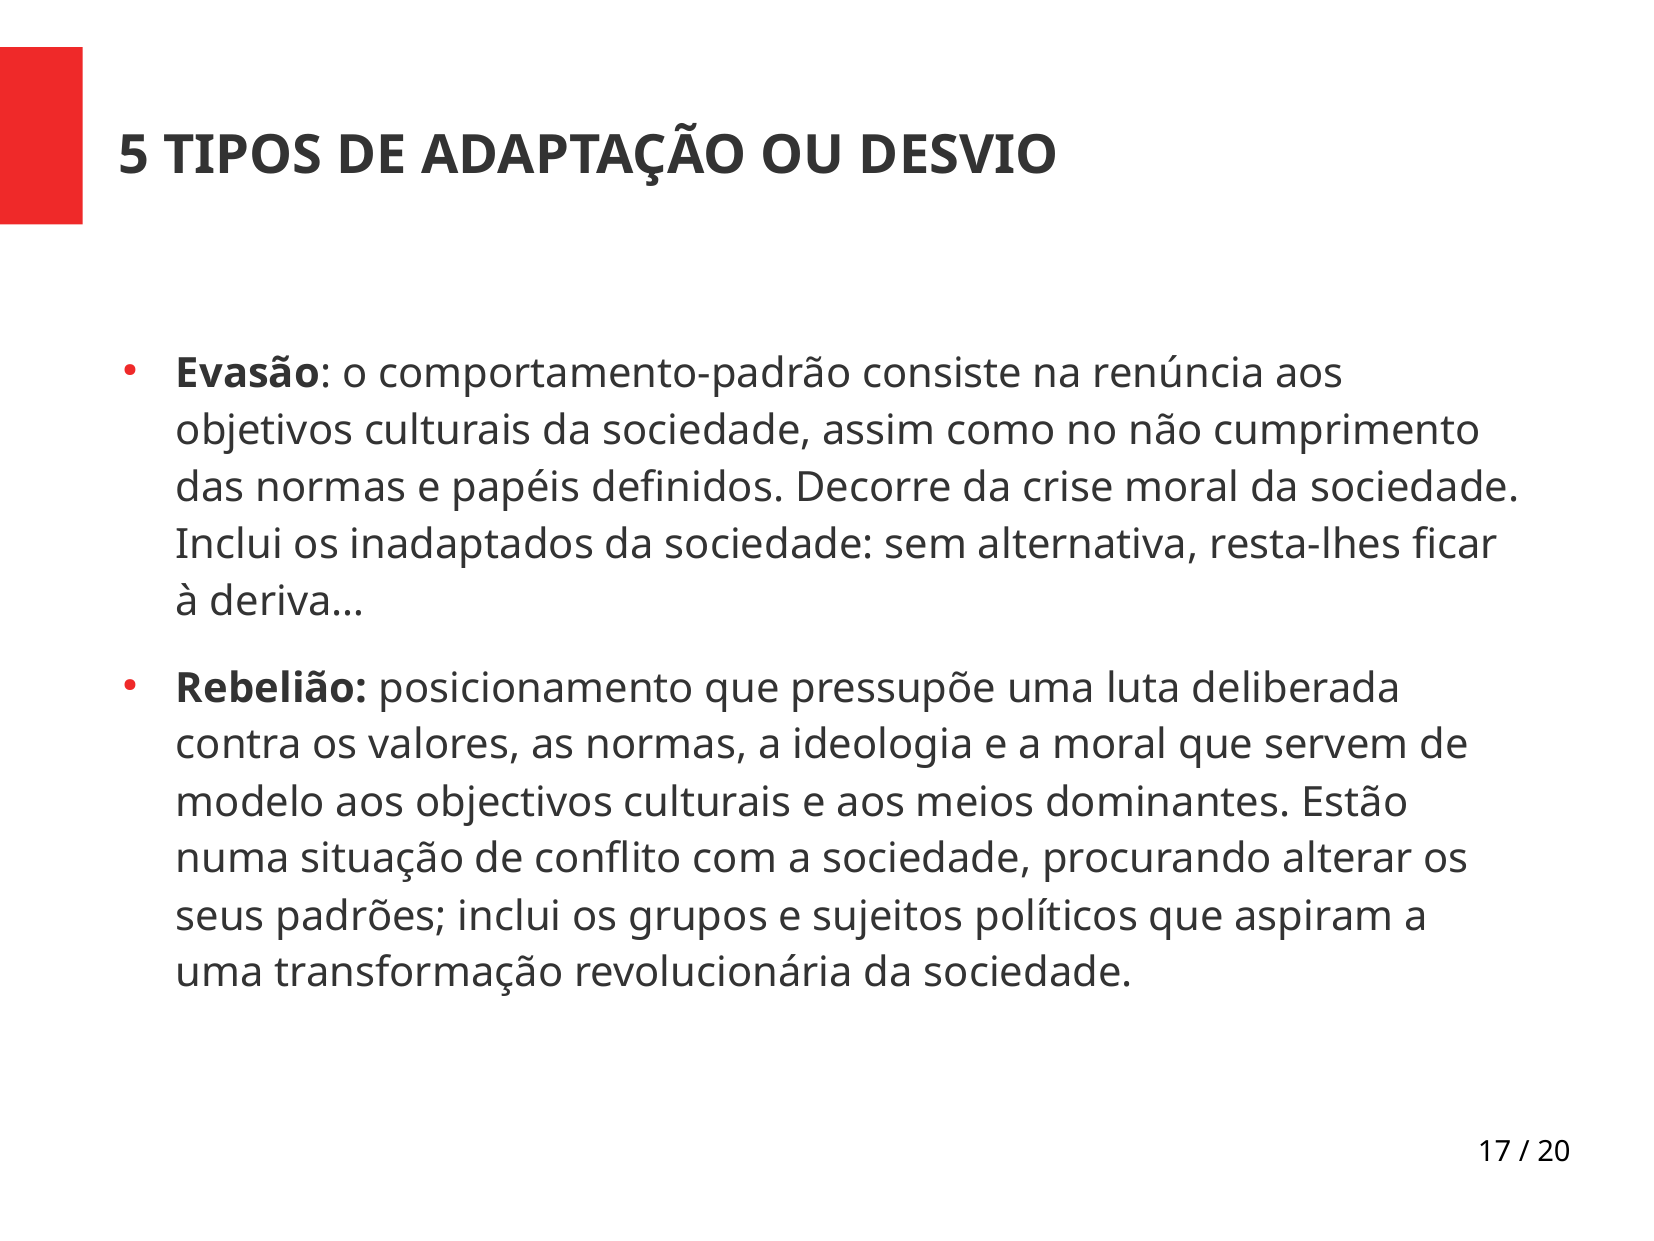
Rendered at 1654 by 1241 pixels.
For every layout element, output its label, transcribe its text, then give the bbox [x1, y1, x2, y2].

list Evasão: o comportamento-padrão consiste na renúncia aos objetivos culturais da sociedade, assim como no não cumprimento das normas e papéis definidos. Decorre da crise moral da sociedade. Inclui os inadaptados da sociedade: sem alternativa, resta-lhes ficar à deriva… Rebelião: posicionamento que pressupõe uma luta deliberada contra os valores, as normas, a ideologia e a moral que servem de modelo aos objectivos culturais e aos meios dominantes. Estão numa situação de conflito com a sociedade, procurando alterar os seus padrões; inclui os grupos e sujeitos políticos que aspiram a uma transformação revolucionária da sociedade. [105, 256, 1523, 976]
title 5 TIPOS DE ADAPTAÇÃO OU DESVIO [118, 49, 1571, 257]
